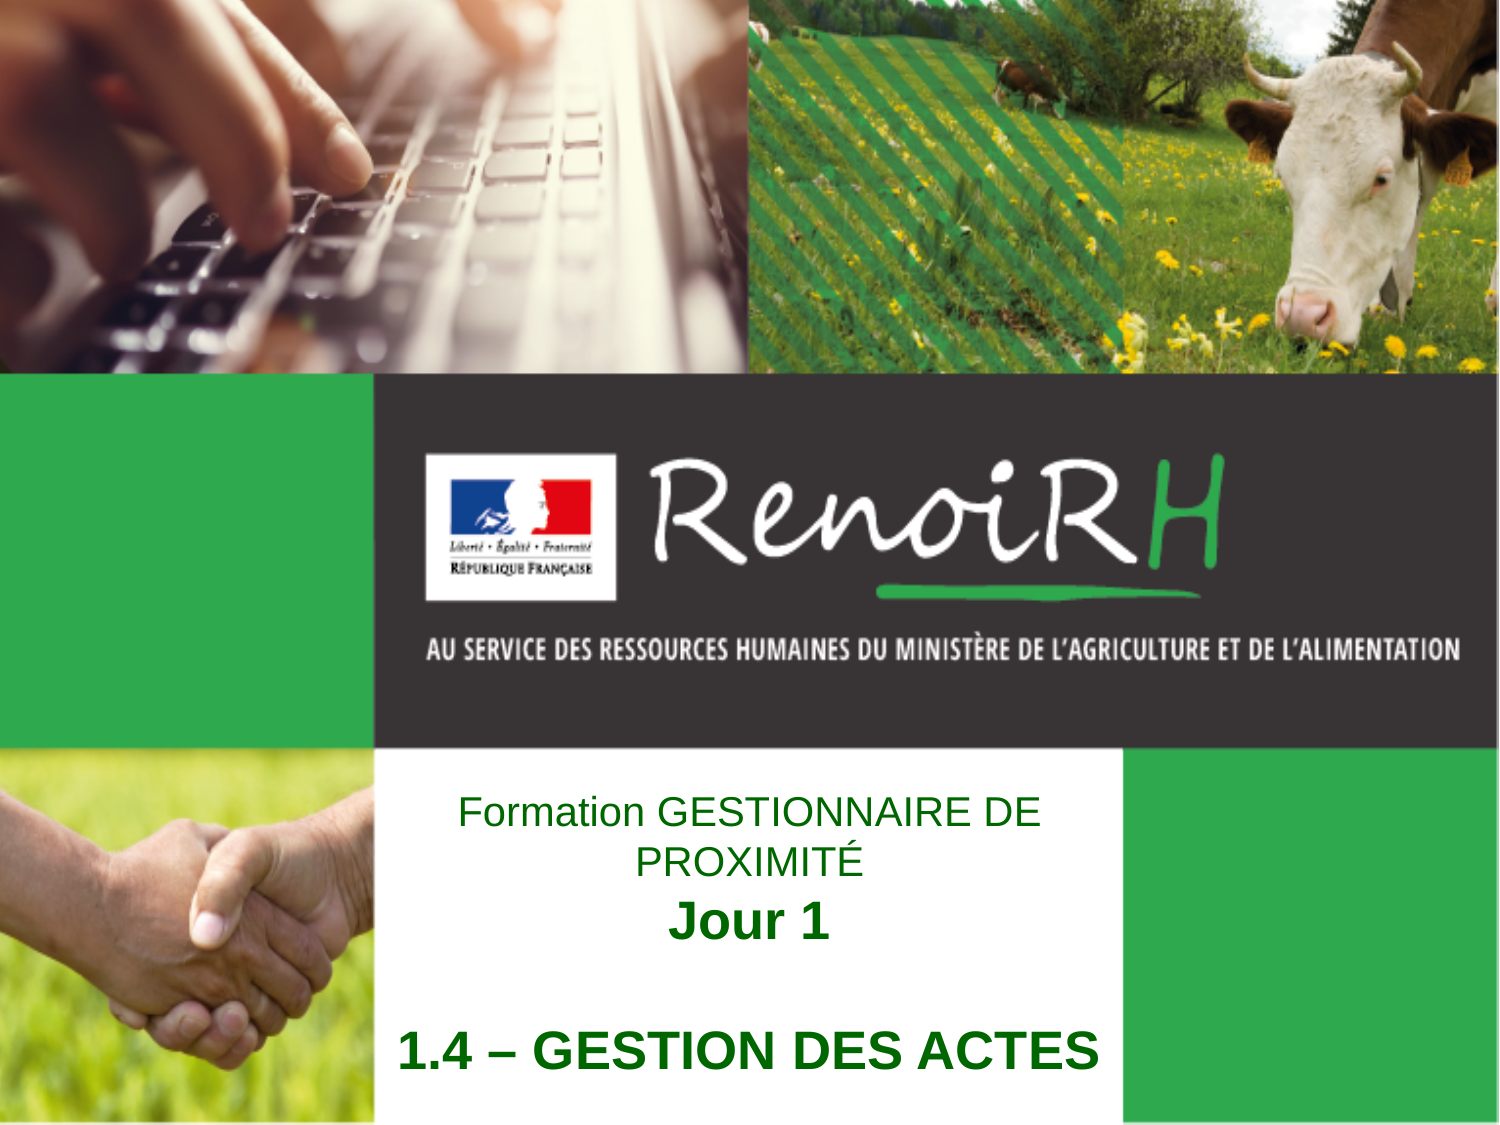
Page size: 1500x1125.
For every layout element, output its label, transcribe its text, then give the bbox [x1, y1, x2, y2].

picture [0, 0, 1499, 1125]
text_box Formation GESTIONNAIRE DE PROXIMITÉ Jour 1 1.4 – GESTION DES ACTES [377, 748, 1122, 1117]
